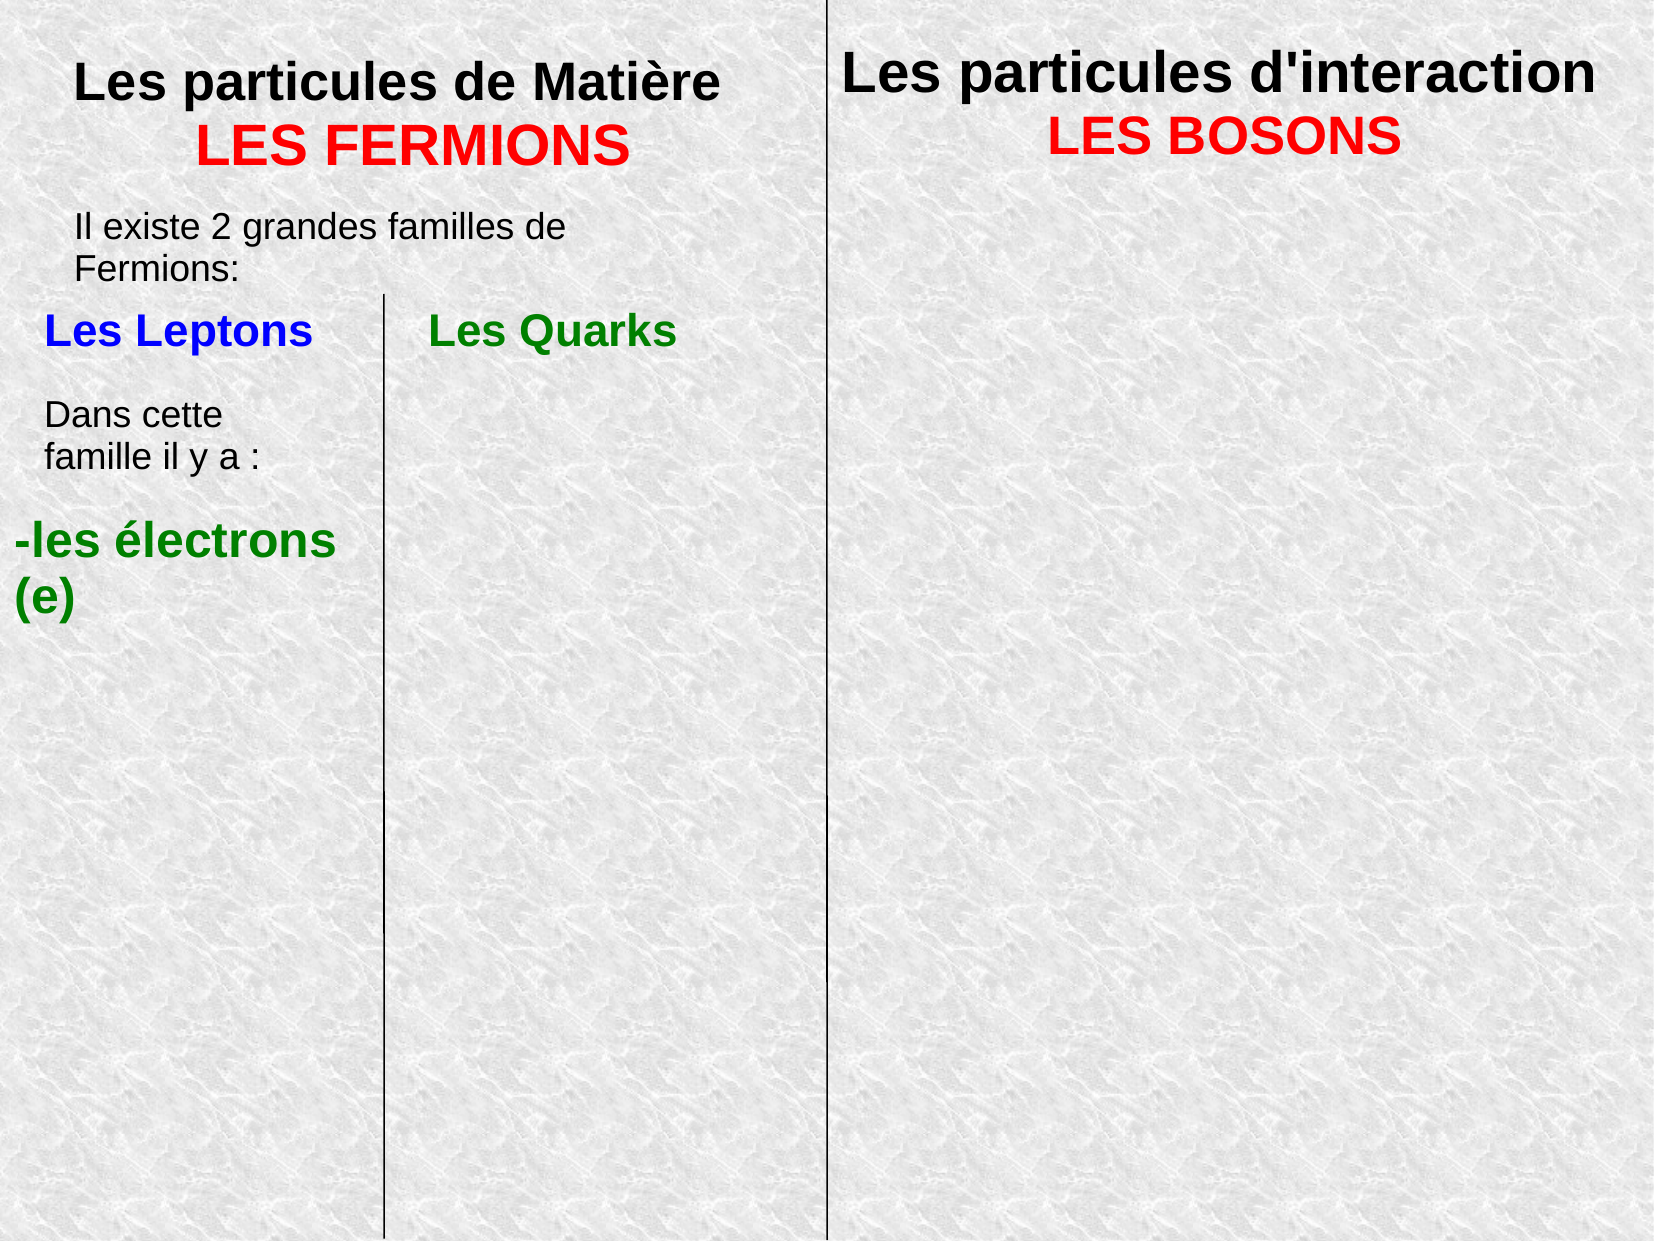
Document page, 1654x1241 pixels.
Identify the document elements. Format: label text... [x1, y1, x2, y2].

text_box Les particules d'interaction LES BOSONS [826, 29, 1625, 173]
text_box Les Leptons [29, 295, 355, 363]
text_box Les Quarks [413, 295, 798, 363]
text_box Il existe 2 grandes familles de Fermions: [59, 196, 739, 296]
text_box -les électrons (e) [0, 502, 384, 1182]
text_box Les particules de Matière LES FERMIONS [59, 41, 768, 185]
picture [828, 0, 1654, 1241]
picture [0, 0, 826, 1241]
text_box Dans cette famille il y a : [29, 383, 355, 483]
